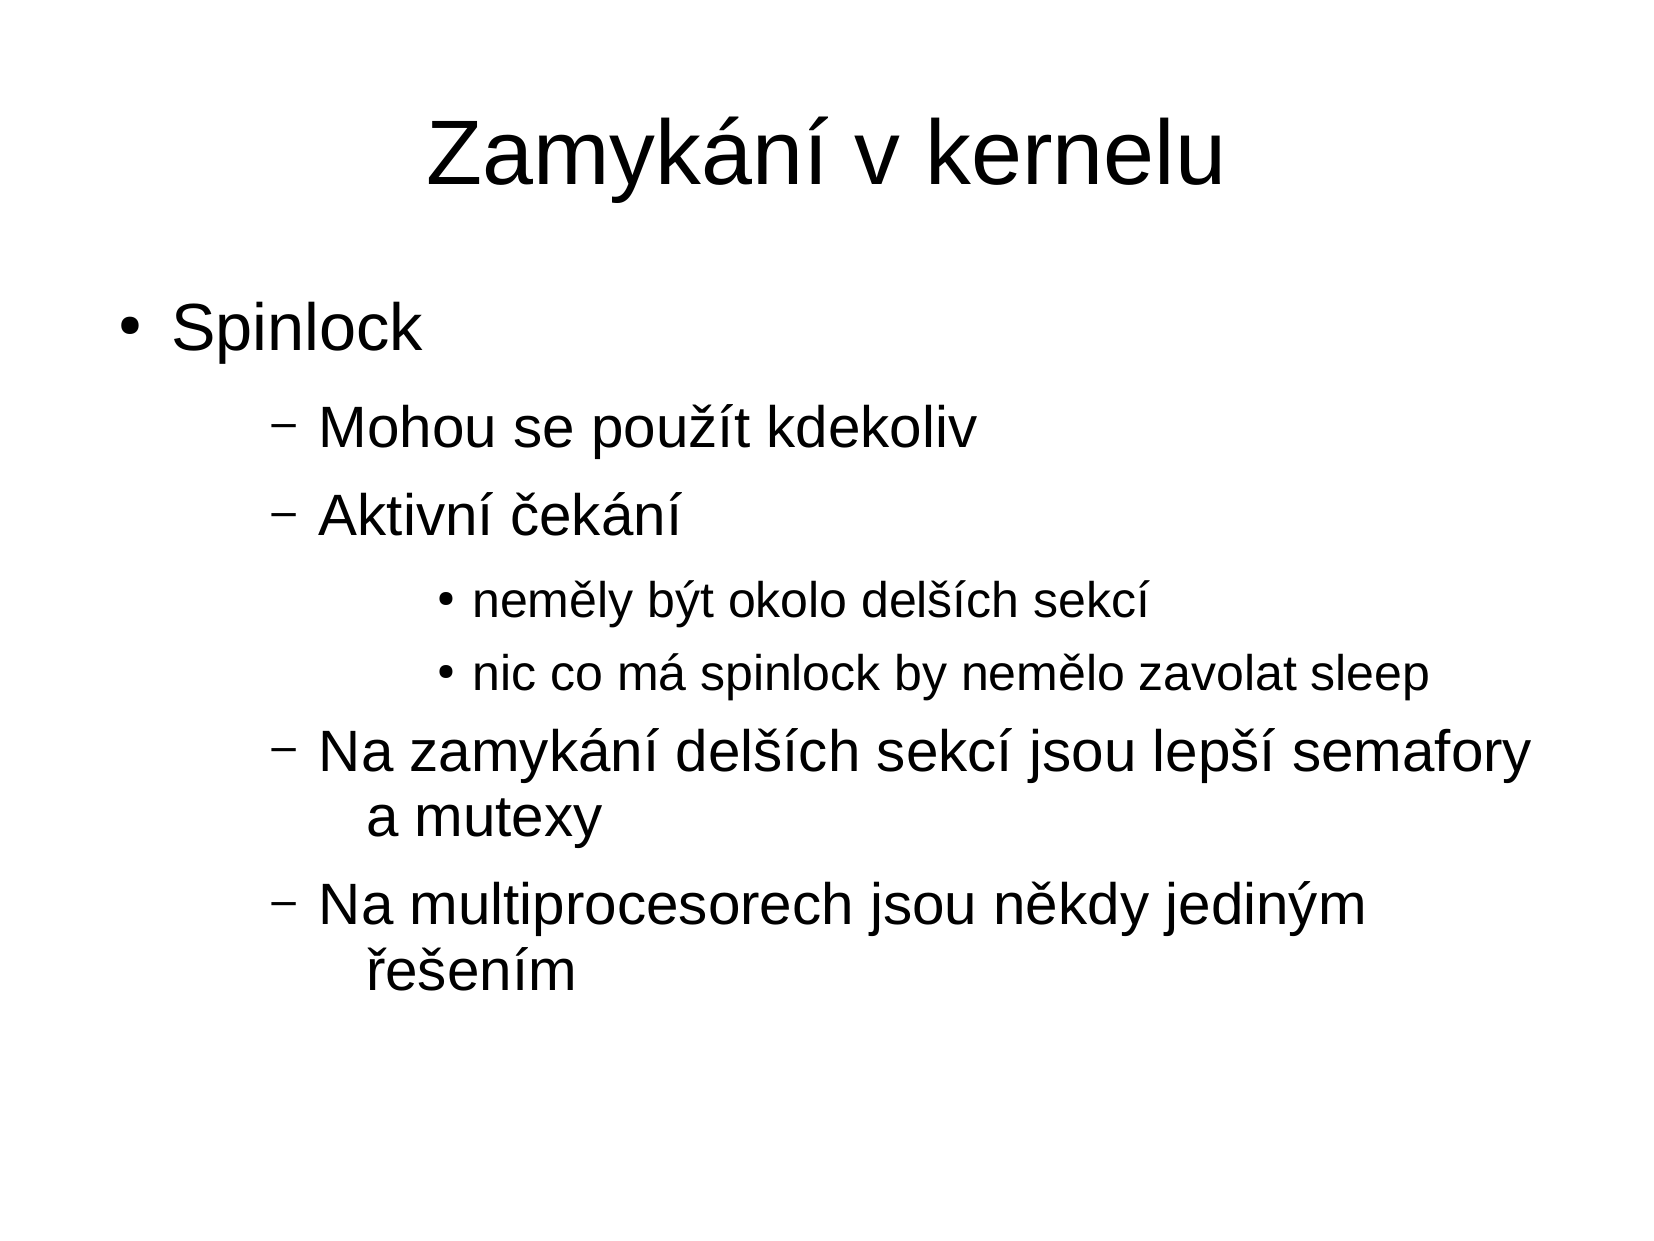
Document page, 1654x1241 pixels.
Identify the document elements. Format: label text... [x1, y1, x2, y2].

title Zamykání v kernelu [82, 49, 1571, 257]
list Spinlock Mohou se použít kdekoliv Aktivní čekání neměly být okolo delších sekcí nic co má spinlock by nemělo zavolat sleep Na zamykání delších sekcí jsou lepší semafory a mutexy Na multiprocesorech jsou někdy jediným řešením [82, 290, 1571, 1109]
